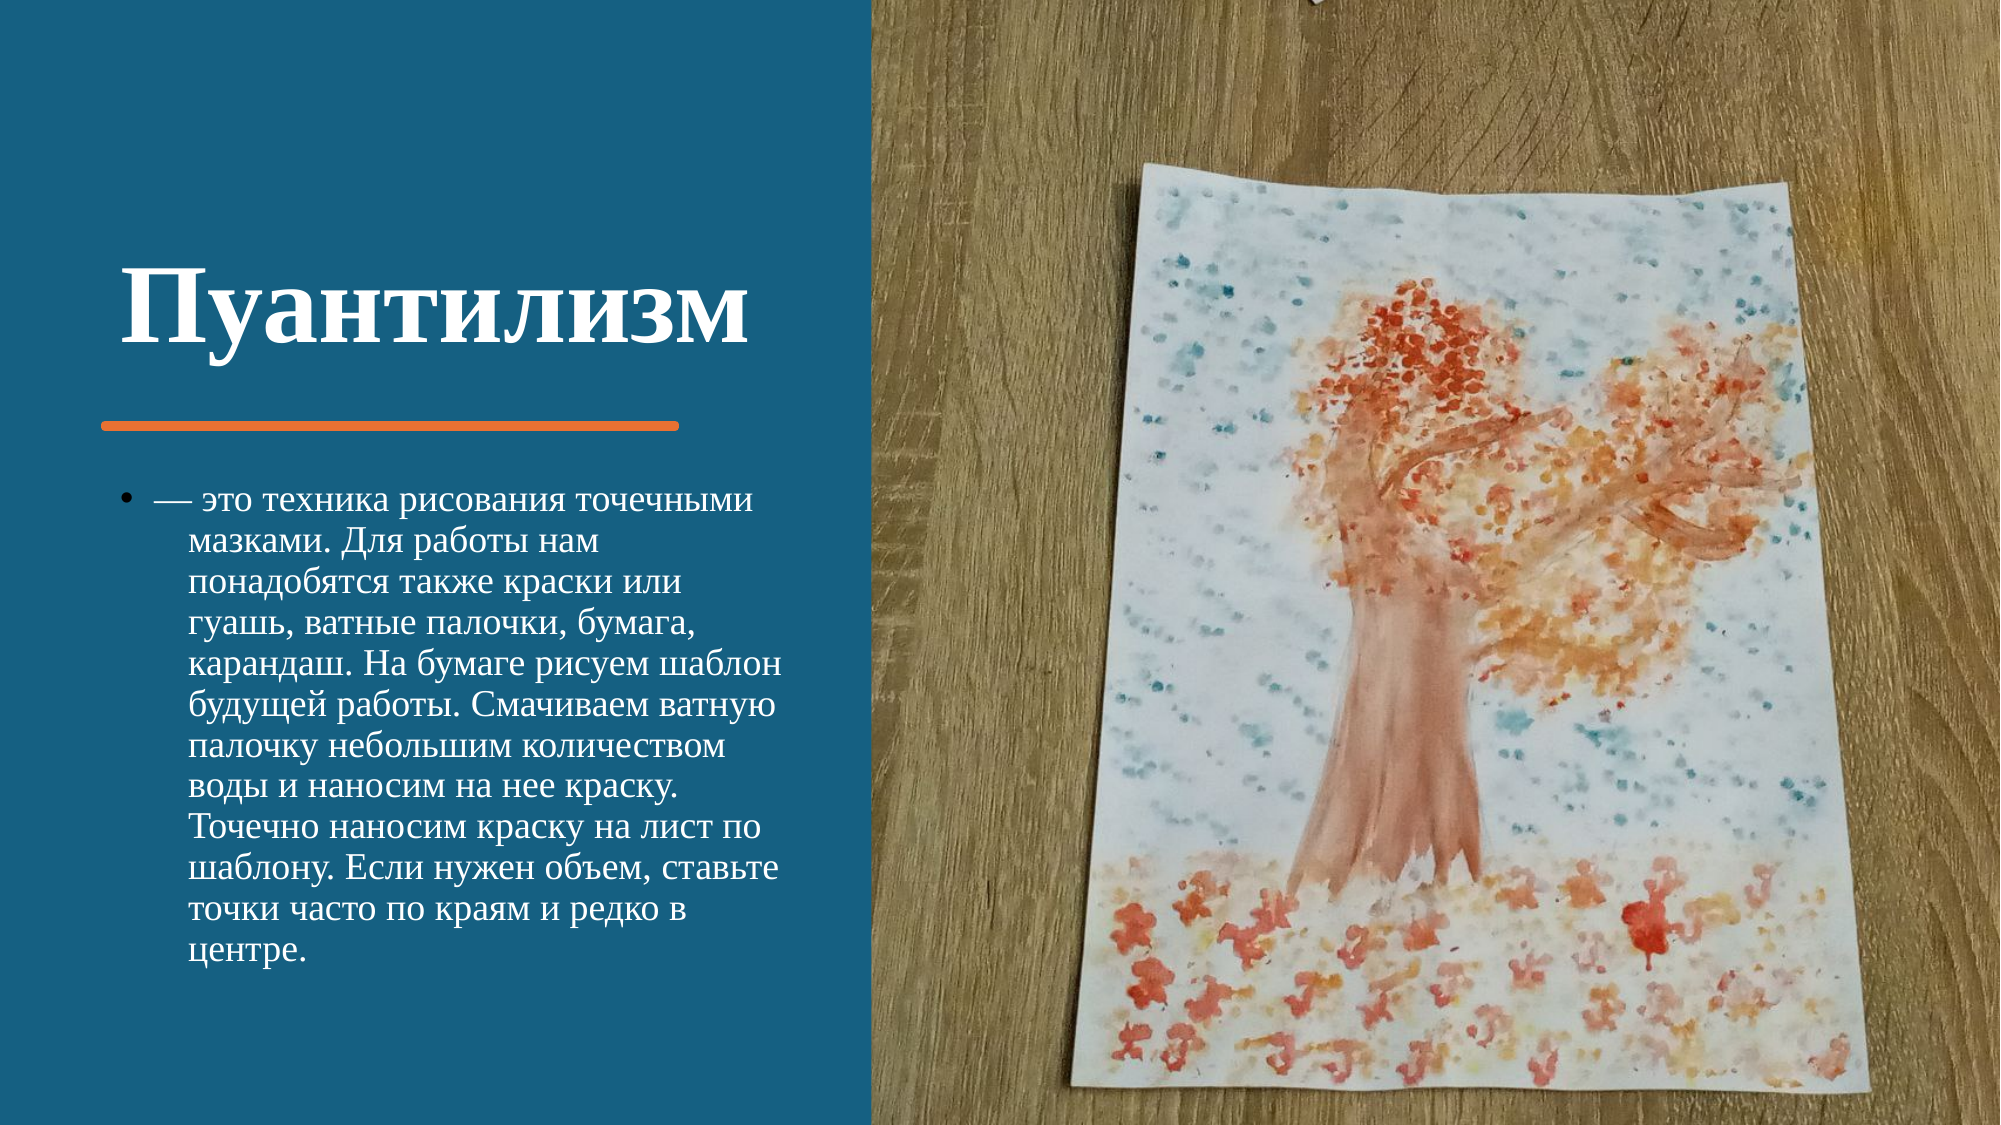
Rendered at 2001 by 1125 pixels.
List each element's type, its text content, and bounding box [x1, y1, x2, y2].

title Пуантилизм [105, 53, 822, 375]
text_box [0, 0, 871, 1125]
picture [871, 0, 2000, 1125]
list — это техника рисования точечными мазками. Для работы нам понадобятся также краски или гуашь, ватные палочки, бумага, карандаш. На бумаге рисуем шаблон будущей работы. Смачиваем ватную палочку небольшим количеством воды и наносим на нее краску. Точечно наносим краску на лист по шаблону. Если нужен объем, ставьте точки часто по краям и редко в центре. [105, 471, 802, 1016]
